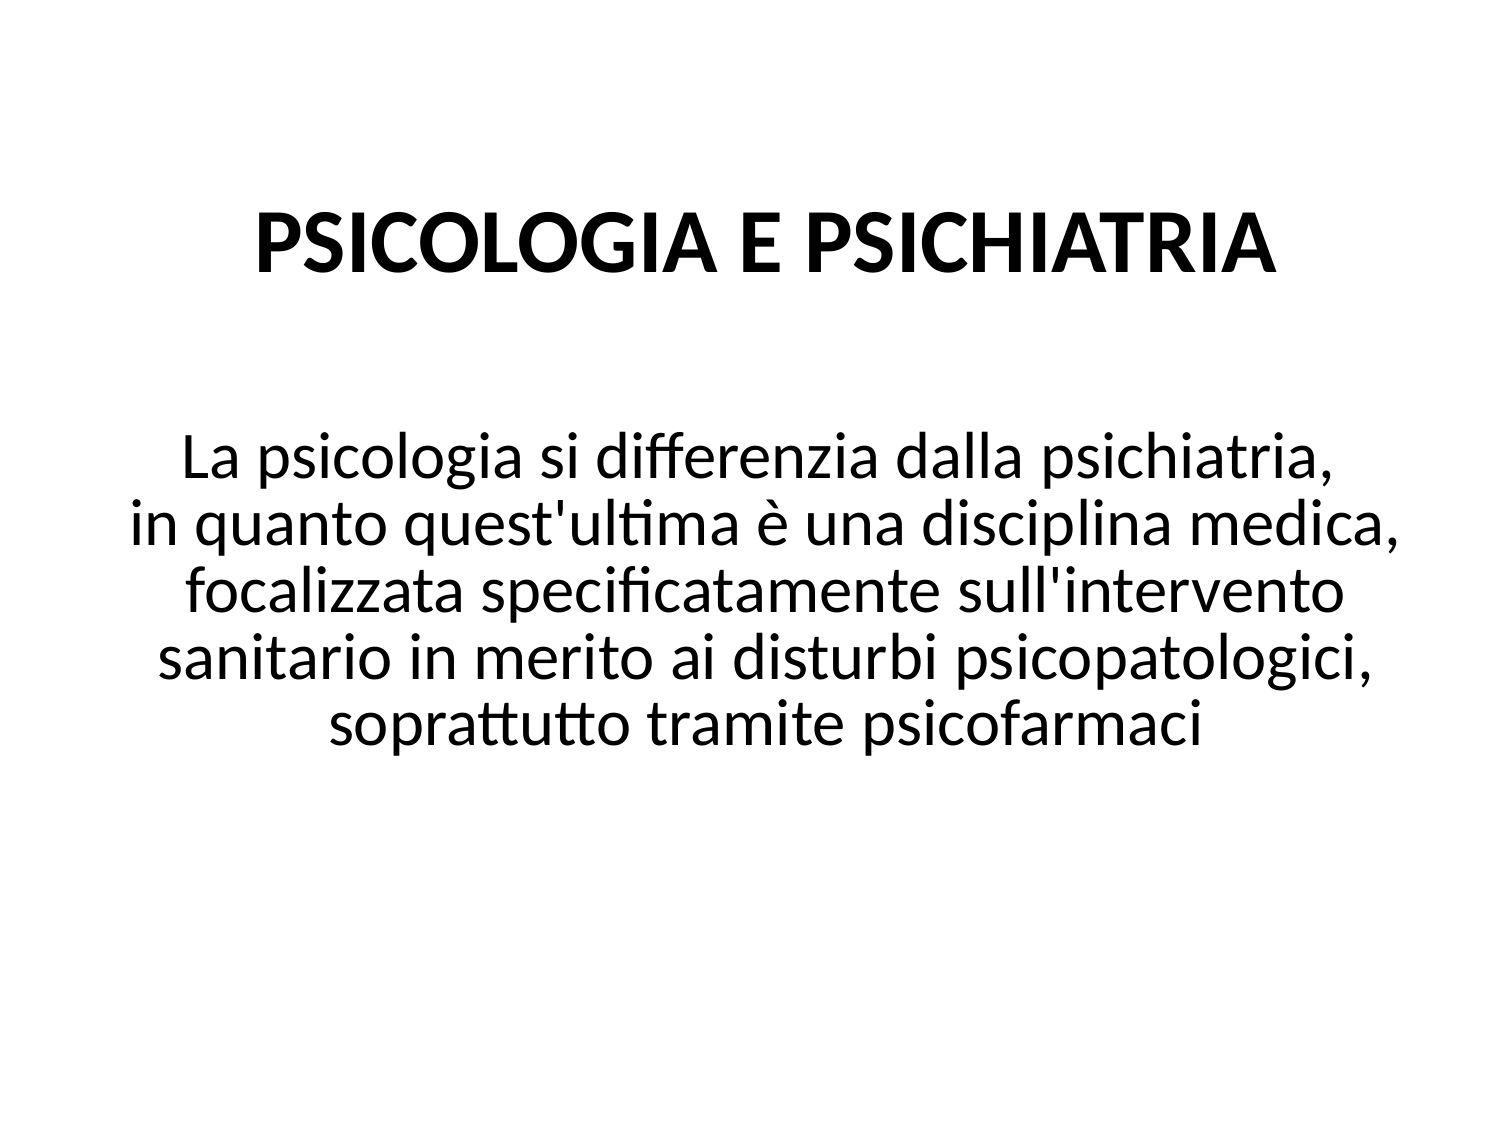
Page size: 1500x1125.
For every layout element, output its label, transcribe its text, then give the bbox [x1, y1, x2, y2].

title PSICOLOGIA E PSICHIATRIA La psicologia si differenzia dalla psichiatria, in quanto quest'ultima è una disciplina medica, focalizzata specificatamente sull'intervento sanitario in merito ai disturbi psicopatologici, soprattutto tramite psicofarmaci [91, 141, 1441, 825]
